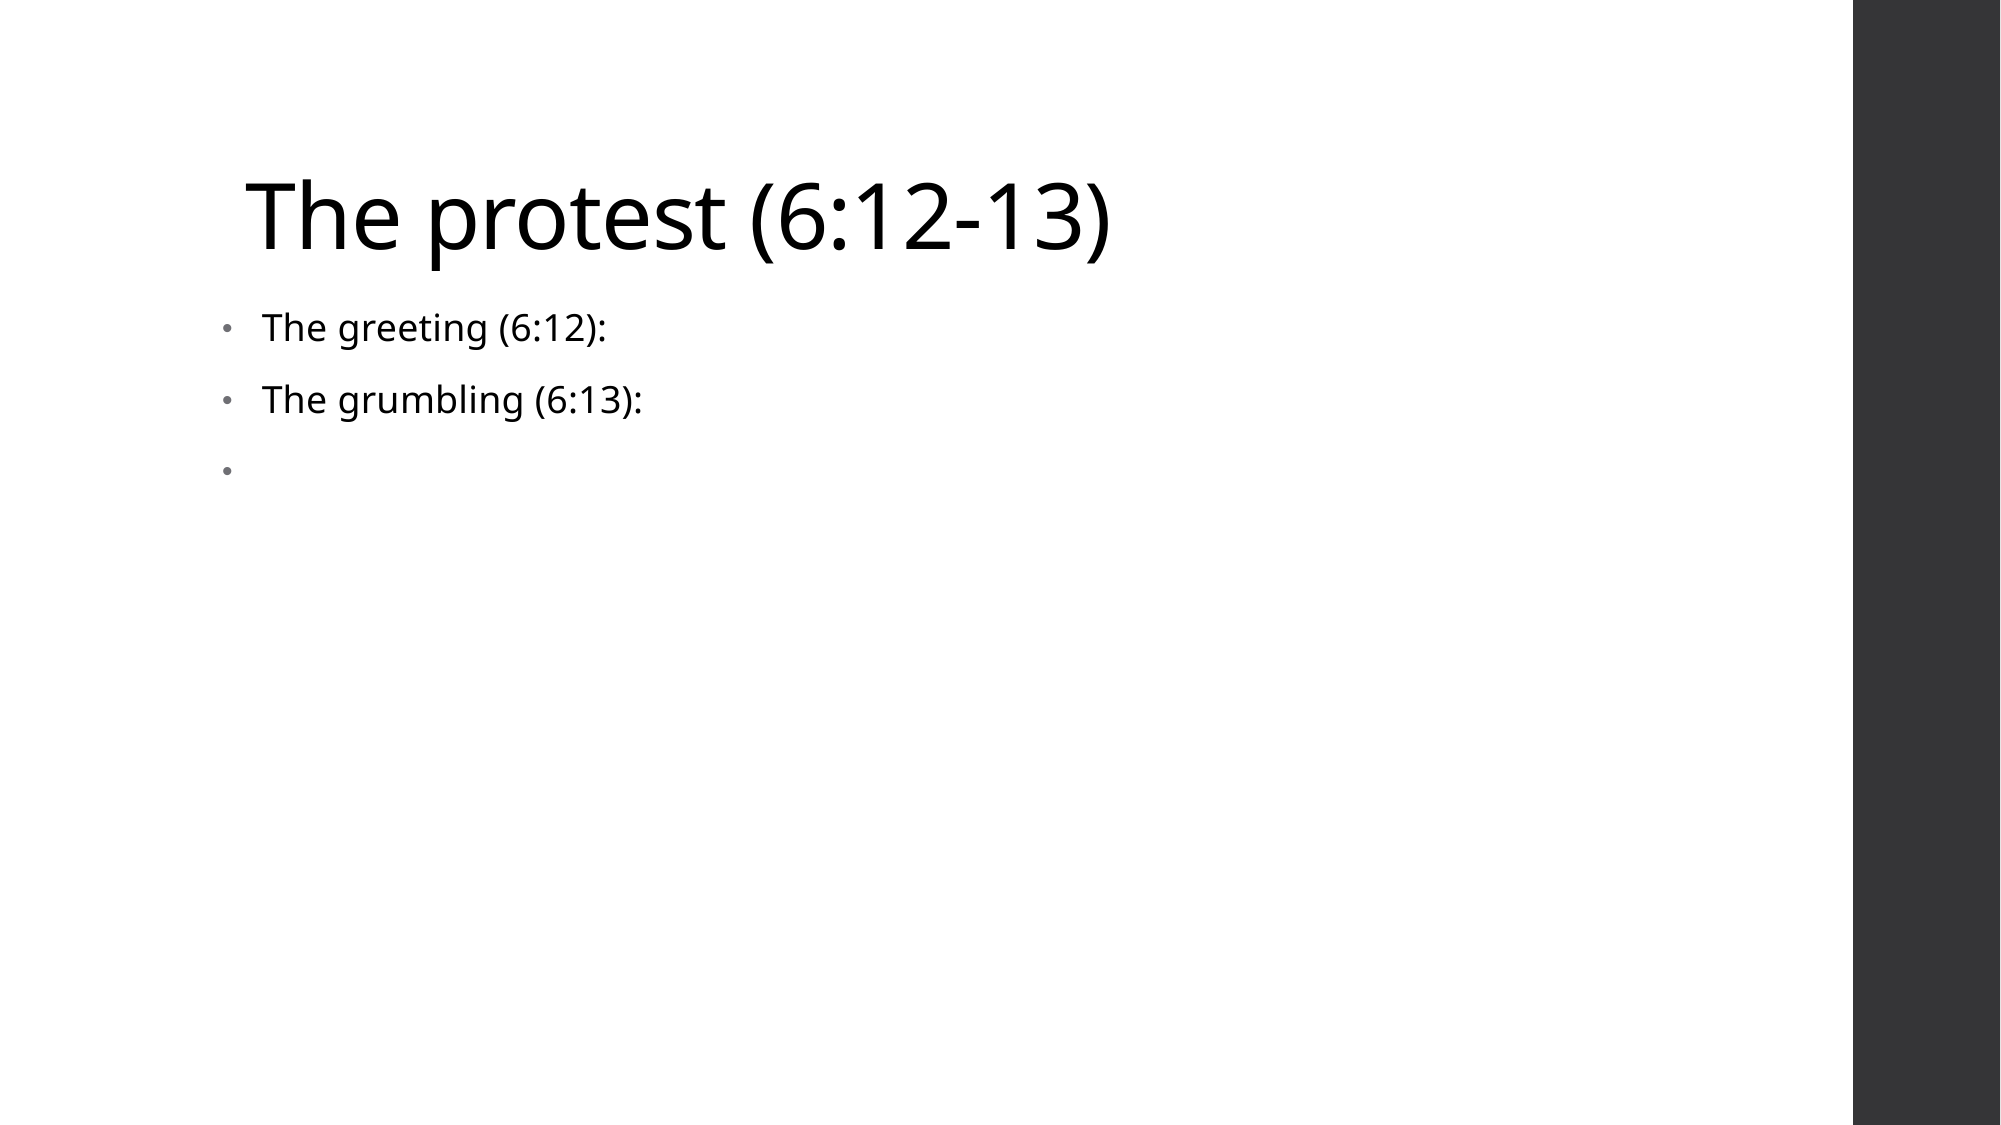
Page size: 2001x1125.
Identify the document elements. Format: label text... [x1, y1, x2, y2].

title The protest (6:12-13) [206, 60, 1797, 278]
list The greeting (6:12): The grumbling (6:13): [206, 299, 1617, 1014]
